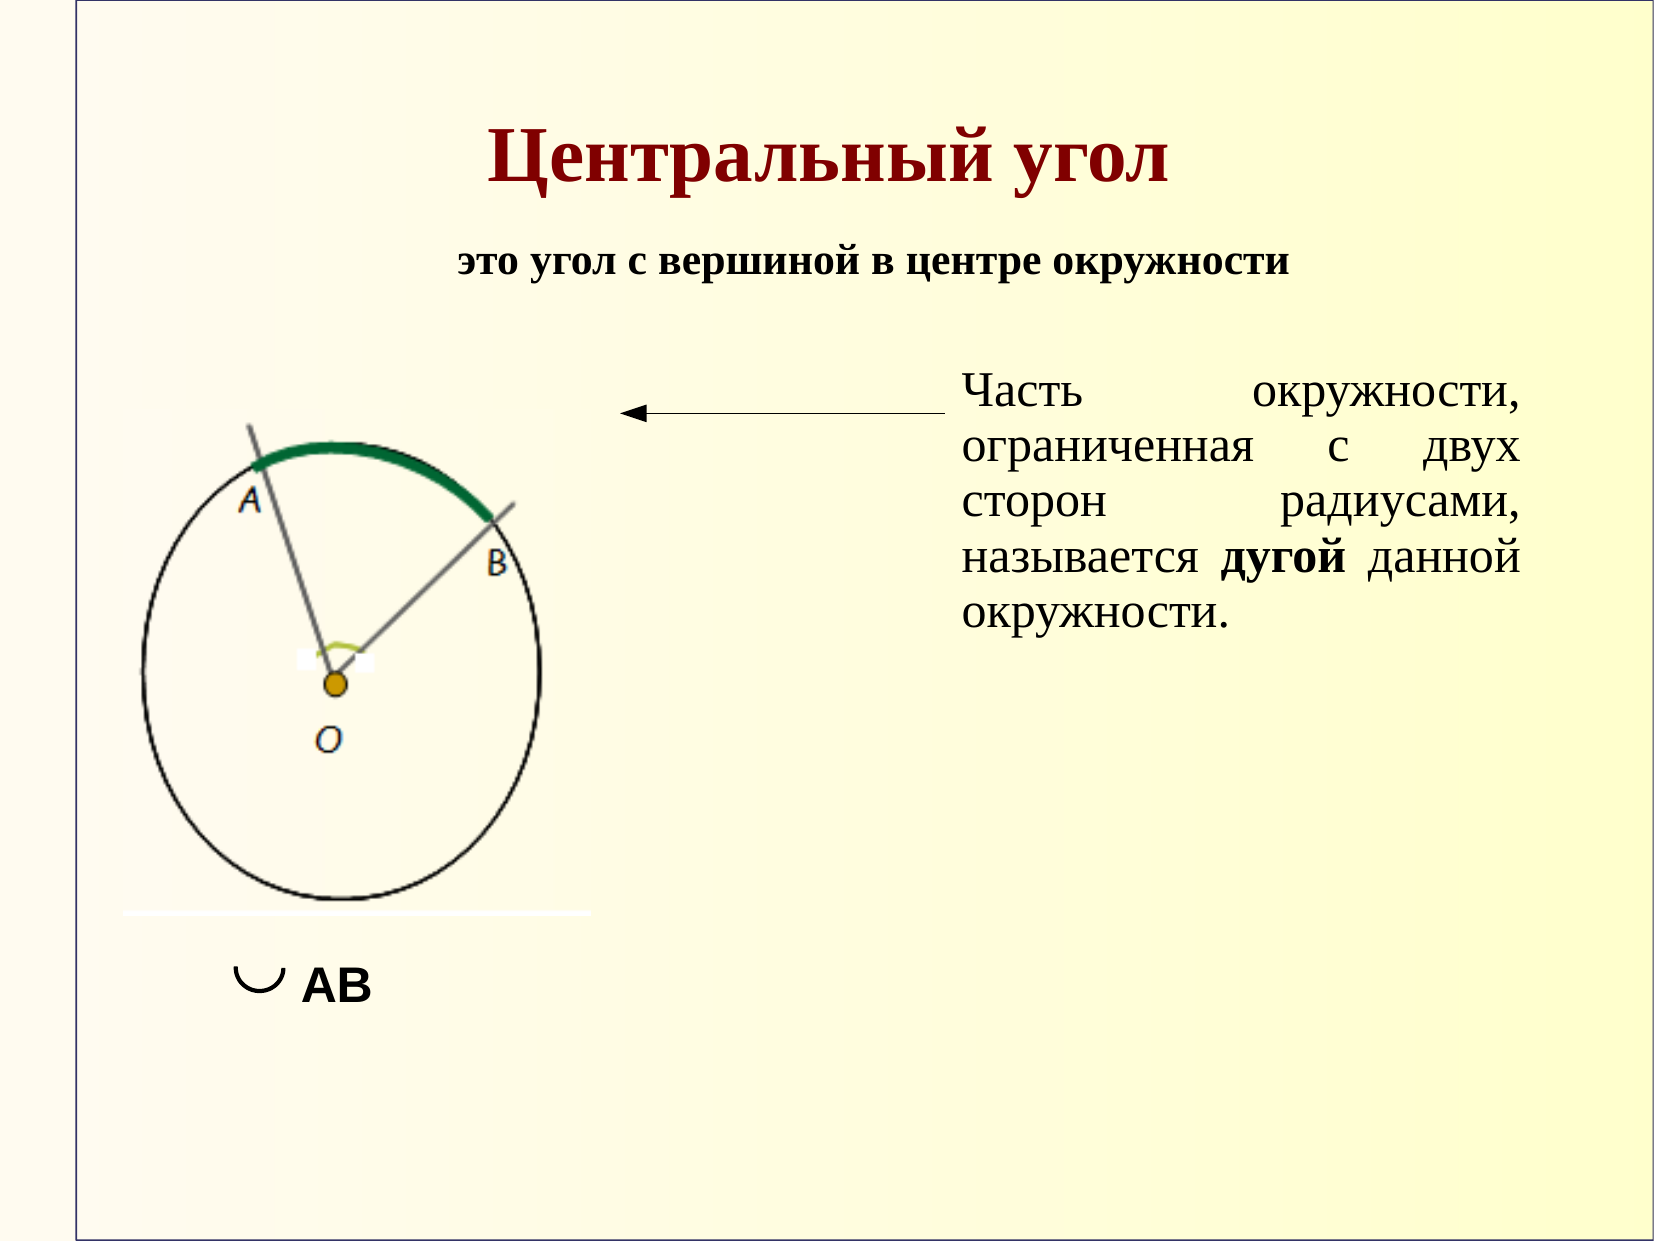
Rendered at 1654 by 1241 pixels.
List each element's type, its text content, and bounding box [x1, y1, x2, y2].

picture [0, 0, 75, 1241]
text_box АВ [286, 944, 413, 1021]
text_box это угол с вершиной в центре окружности [371, 236, 1359, 301]
picture [123, 409, 591, 916]
text_box Часть окружности, ограниченная с двух сторон радиусами, называется дугой данной окружности. [946, 354, 1536, 916]
text_box Центральный угол [472, 104, 1187, 207]
